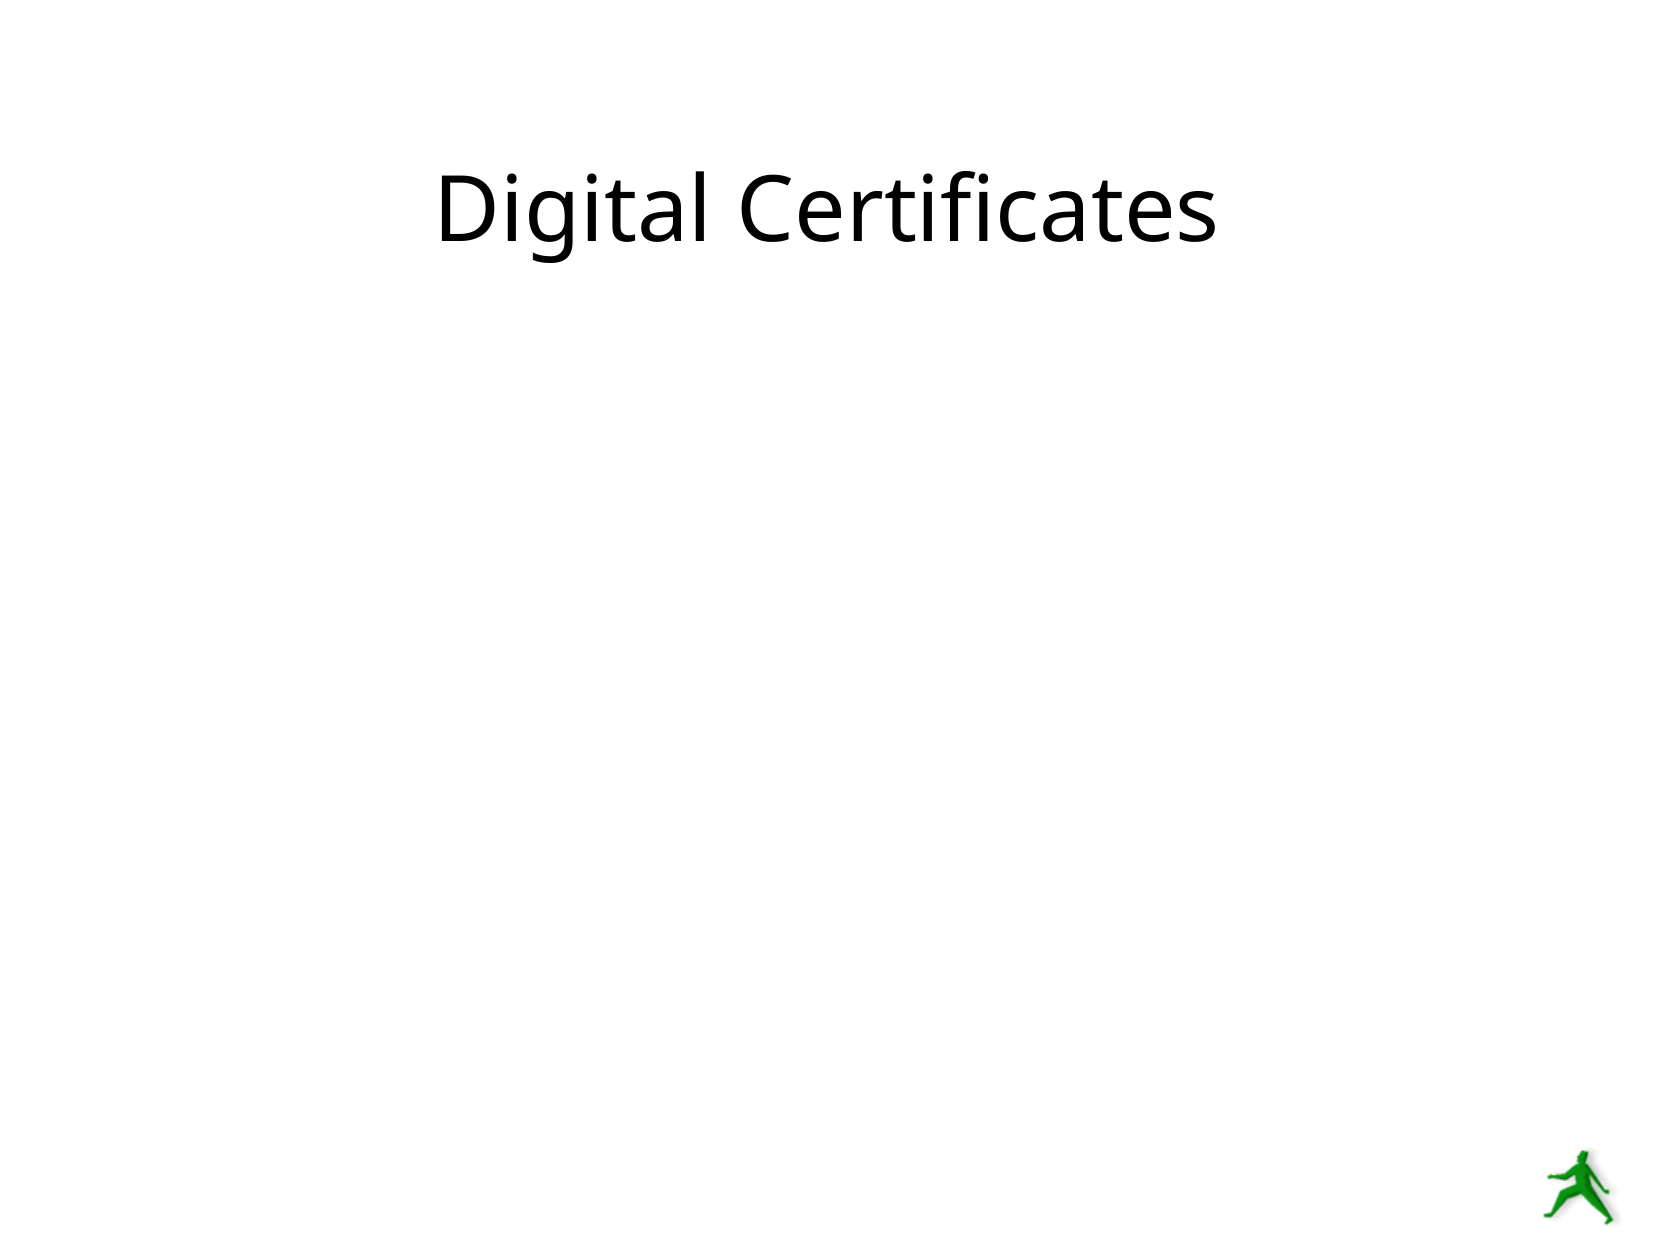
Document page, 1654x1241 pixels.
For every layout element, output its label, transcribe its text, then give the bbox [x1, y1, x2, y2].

title Digital Certificates [121, 102, 1534, 311]
picture [1541, 1135, 1634, 1227]
